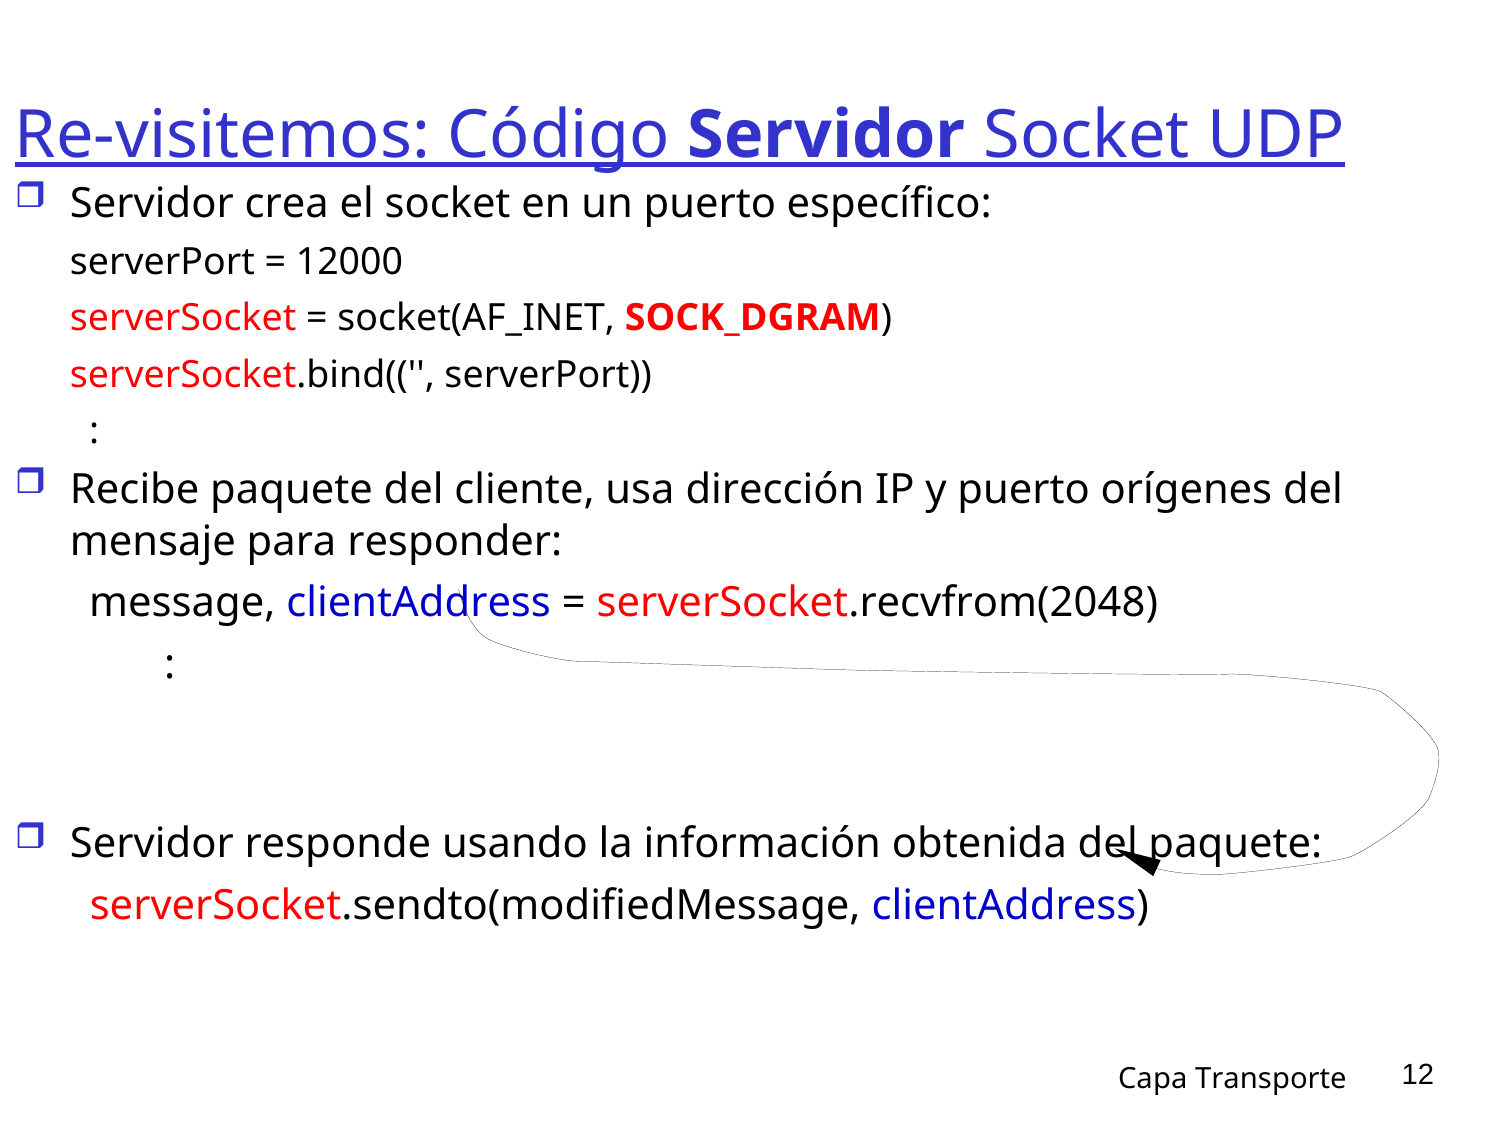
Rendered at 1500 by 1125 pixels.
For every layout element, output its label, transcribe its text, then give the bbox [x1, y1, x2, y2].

title Re-visitemos: Código Servidor Socket UDP [0, 37, 1500, 168]
list Servidor crea el socket en un puerto específico: serverPort = 12000 serverSocket = socket(AF_INET, SOCK_DGRAM) serverSocket.bind(('', serverPort)) : Recibe paquete del cliente, usa dirección IP y puerto orígenes del mensaje para responder: message, clientAddress = serverSocket.recvfrom(2048) : Servidor responde usando la información obtenida del paquete: serverSocket.sendto(modifiedMessage, clientAddress) [0, 168, 1500, 1054]
